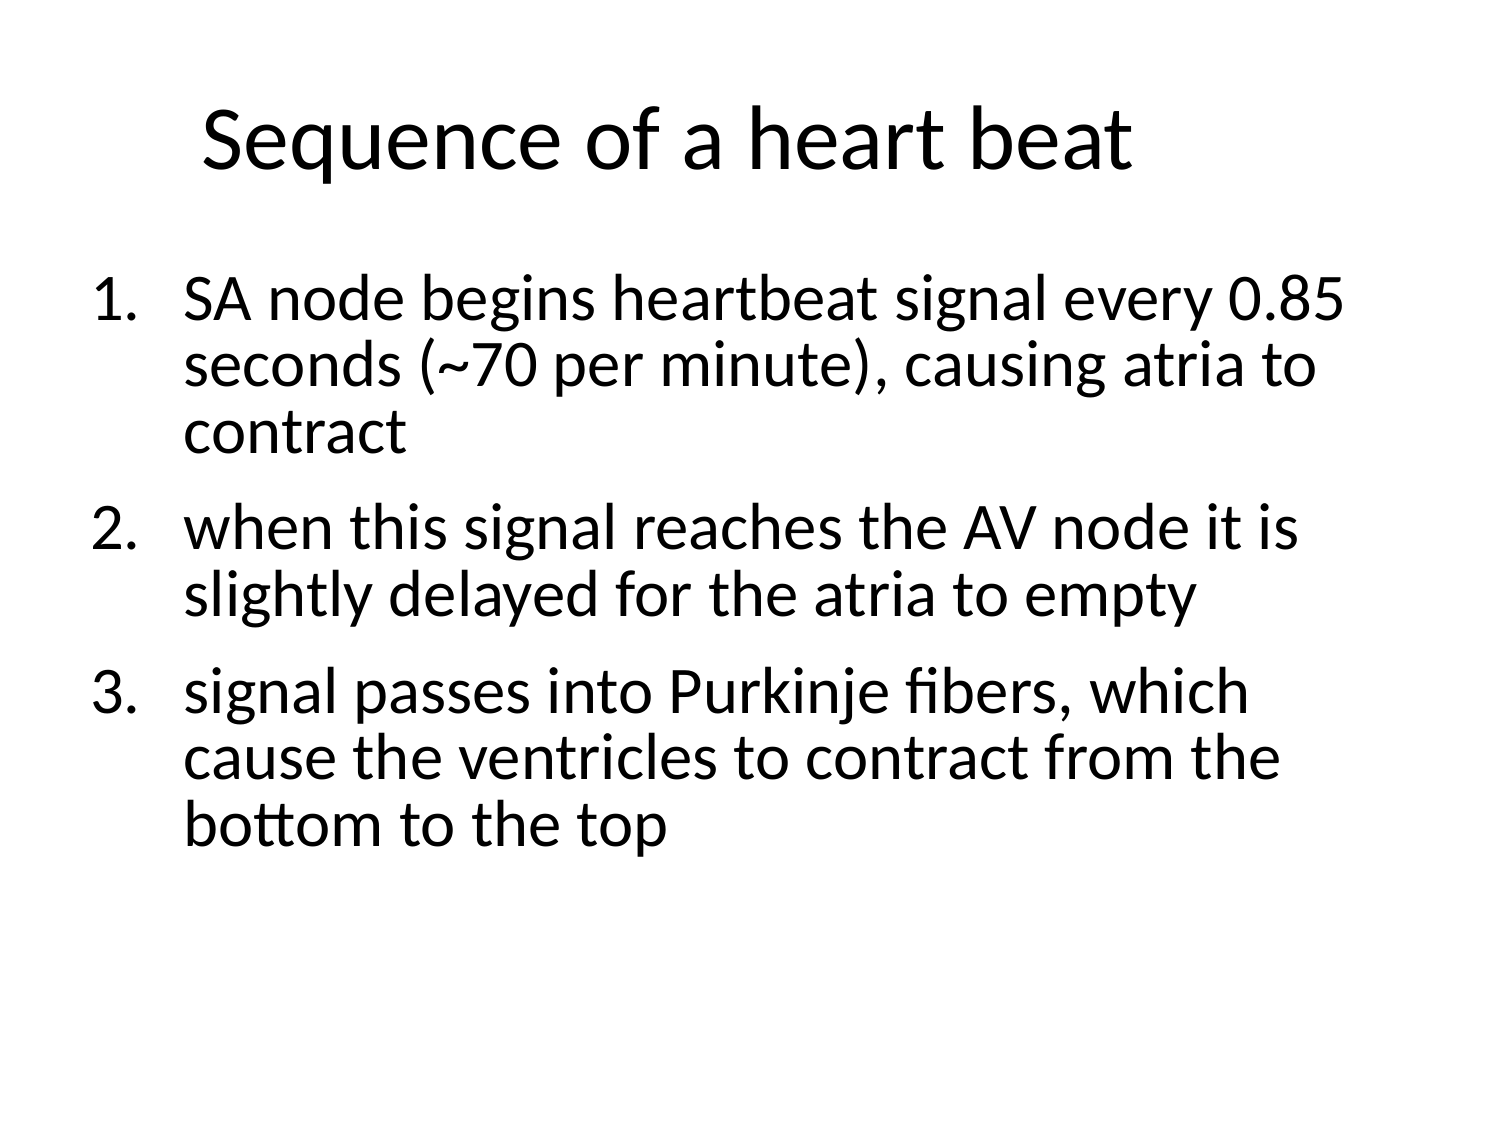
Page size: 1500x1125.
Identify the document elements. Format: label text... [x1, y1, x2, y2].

title Sequence of a heart beat [75, 52, 1263, 240]
list SA node begins heartbeat signal every 0.85 seconds (~70 per minute), causing atria to contract when this signal reaches the AV node it is slightly delayed for the atria to empty signal passes into Purkinje fibers, which cause the ventricles to contract from the bottom to the top [75, 262, 1425, 1005]
